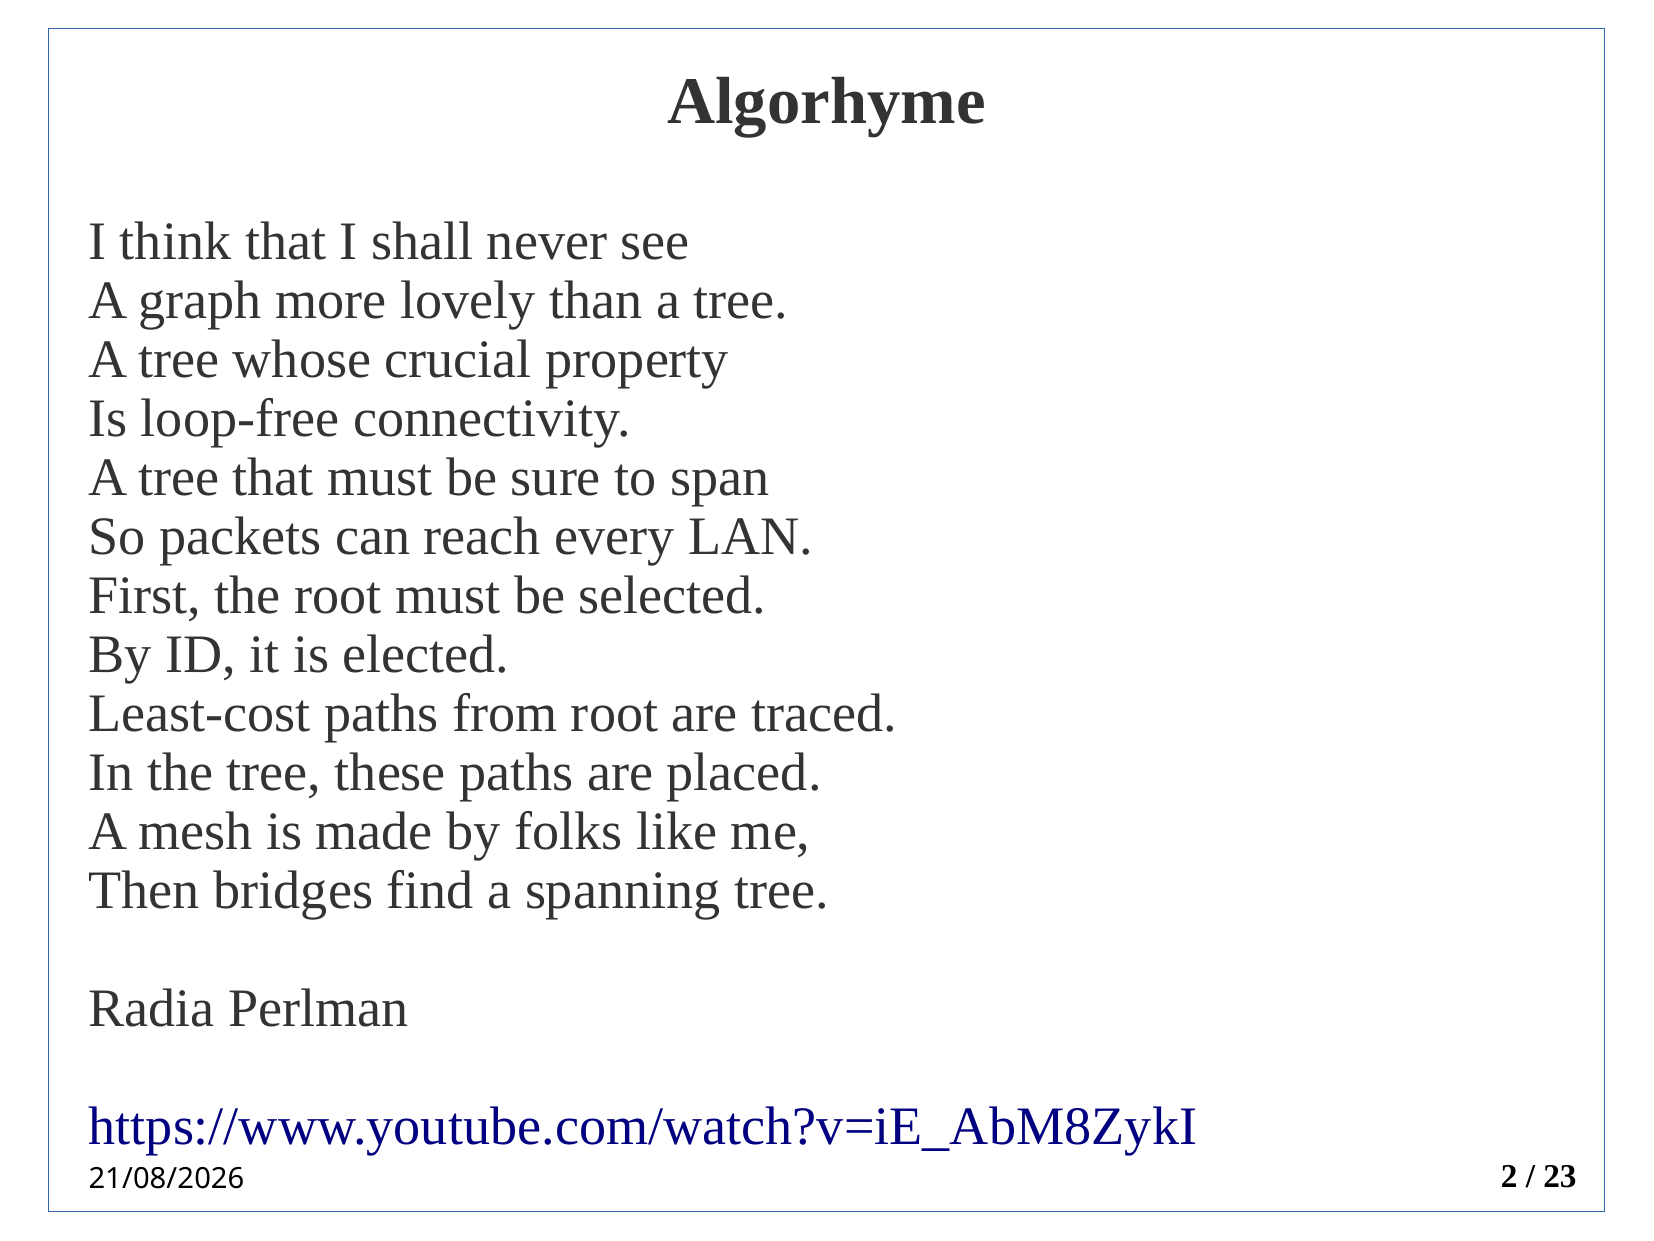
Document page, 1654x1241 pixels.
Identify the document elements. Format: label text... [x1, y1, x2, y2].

title Algorhyme [88, 61, 1565, 142]
list I think that I shall never see A graph more lovely than a tree. A tree whose crucial property Is loop-free connectivity. A tree that must be sure to span So packets can reach every LAN. First, the root must be selected. By ID, it is elected. Least-cost paths from root are traced. In the tree, these paths are placed. A mesh is made by folks like me, Then bridges find a spanning tree. Radia Perlman https://www.youtube.com/watch?v=iE_AbM8ZykI [88, 183, 1565, 1123]
